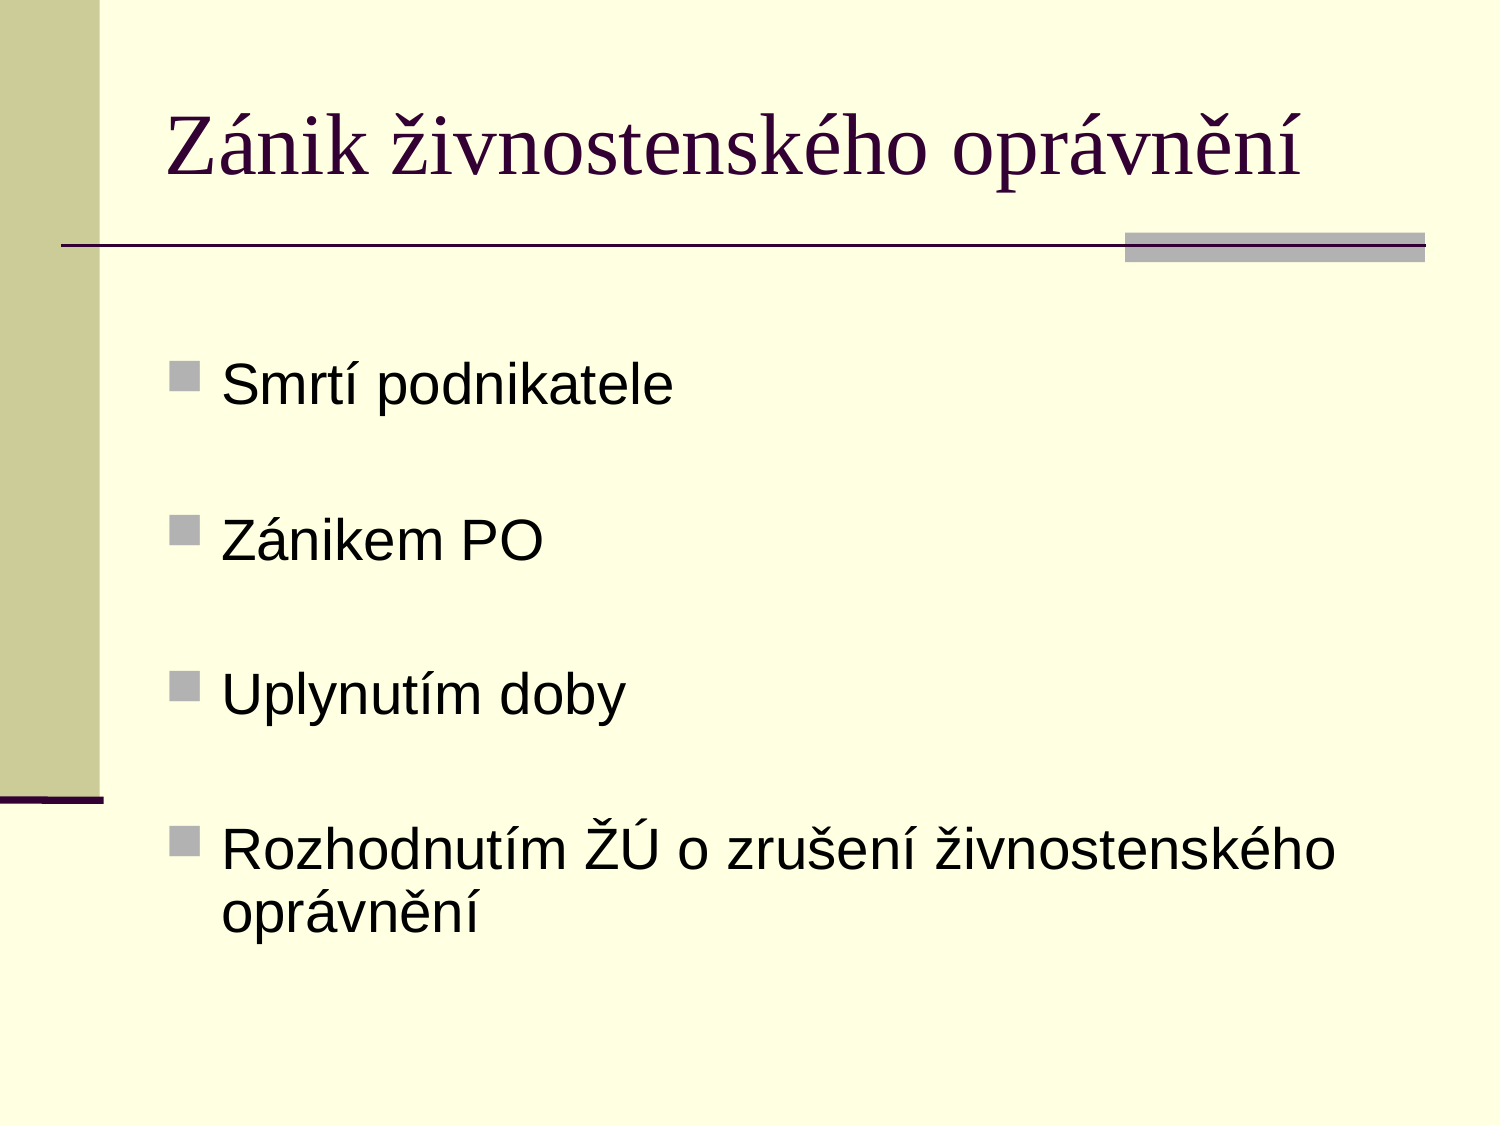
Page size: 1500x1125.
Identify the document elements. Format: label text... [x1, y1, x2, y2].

title Zánik živnostenského oprávnění [150, 45, 1426, 234]
list Smrtí podnikatele Zánikem PO Uplynutím doby Rozhodnutím ŽÚ o zrušení živnostenského oprávnění [150, 262, 1426, 1006]
